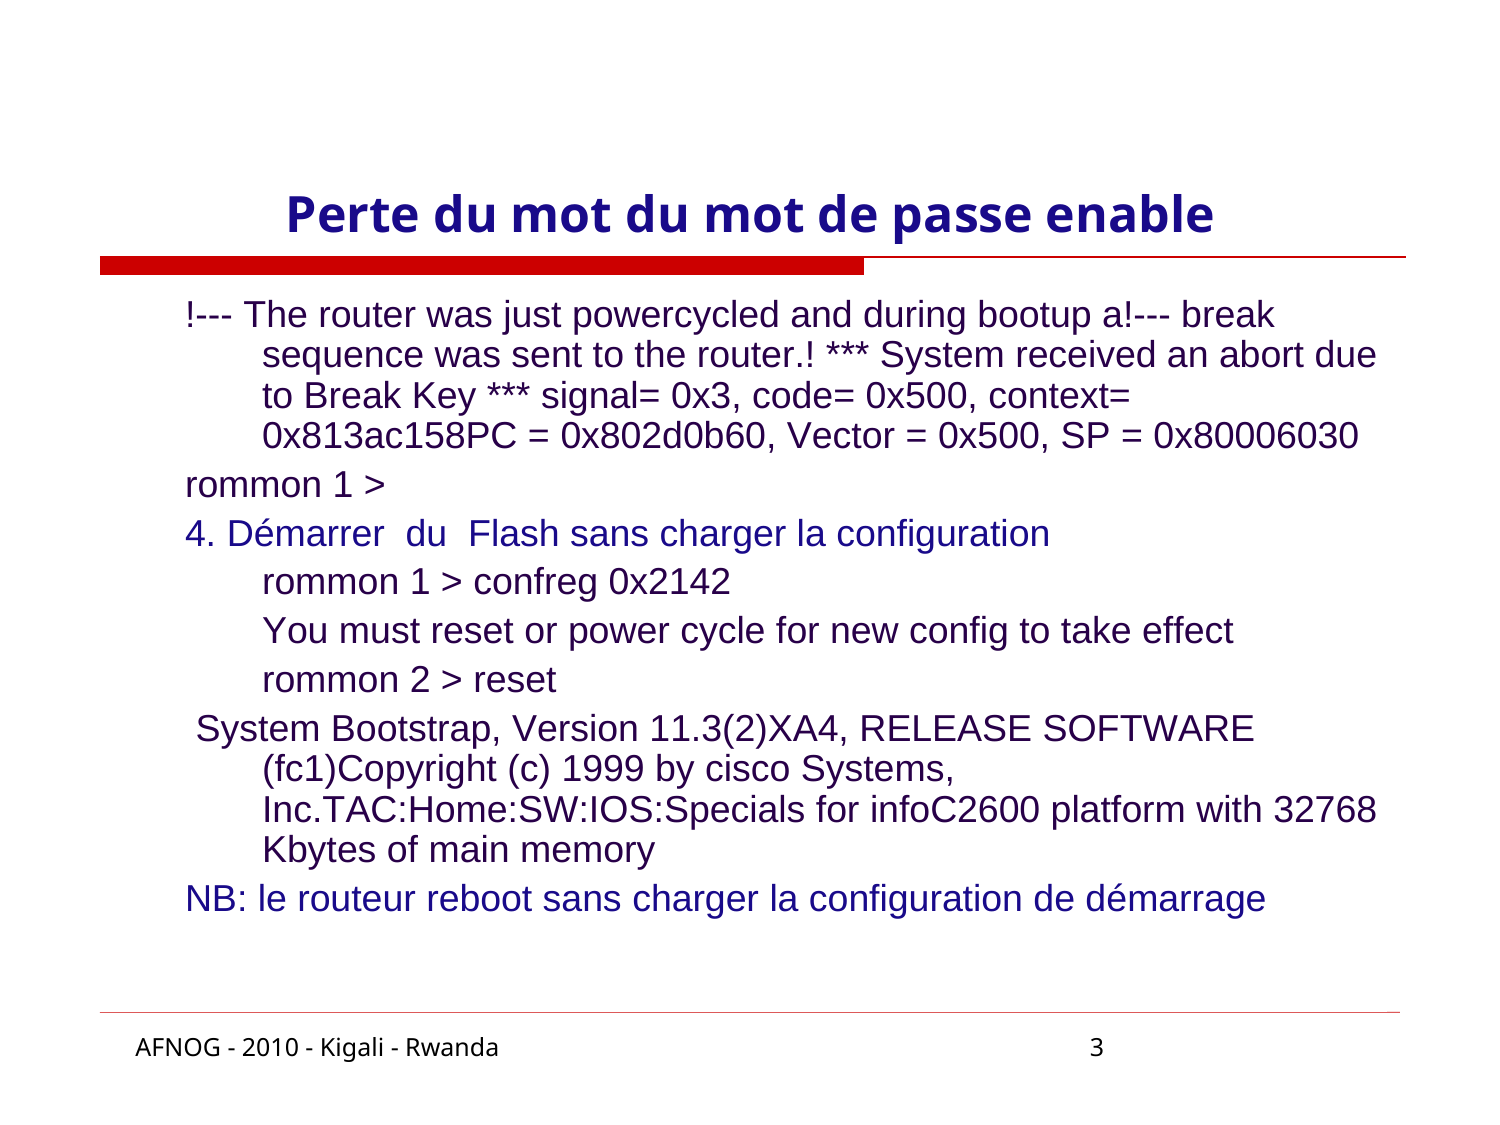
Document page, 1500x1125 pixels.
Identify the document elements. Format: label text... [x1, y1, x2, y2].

title Perte du mot du mot de passe enable [94, 50, 1407, 250]
text_box AFNOG - 2010 - Kigali - Rwanda [120, 1024, 601, 1103]
text_box <numéro> [1074, 1024, 1400, 1103]
list !--- The router was just powercycled and during bootup a!--- break sequence was sent to the router.! *** System received an abort due to Break Key *** signal= 0x3, code= 0x500, context= 0x813ac158PC = 0x802d0b60, Vector = 0x500, SP = 0x80006030 rommon 1 > 4. Démarrer du Flash sans charger la configuration rommon 1 > confreg 0x2142 You must reset or power cycle for new config to take effect rommon 2 > reset System Bootstrap, Version 11.3(2)XA4, RELEASE SOFTWARE (fc1)Copyright (c) 1999 by cisco Systems, Inc.TAC:Home:SW:IOS:Specials for infoC2600 platform with 32768 Kbytes of main memory NB: le routeur reboot sans charger la configuration de démarrage [92, 287, 1406, 988]
